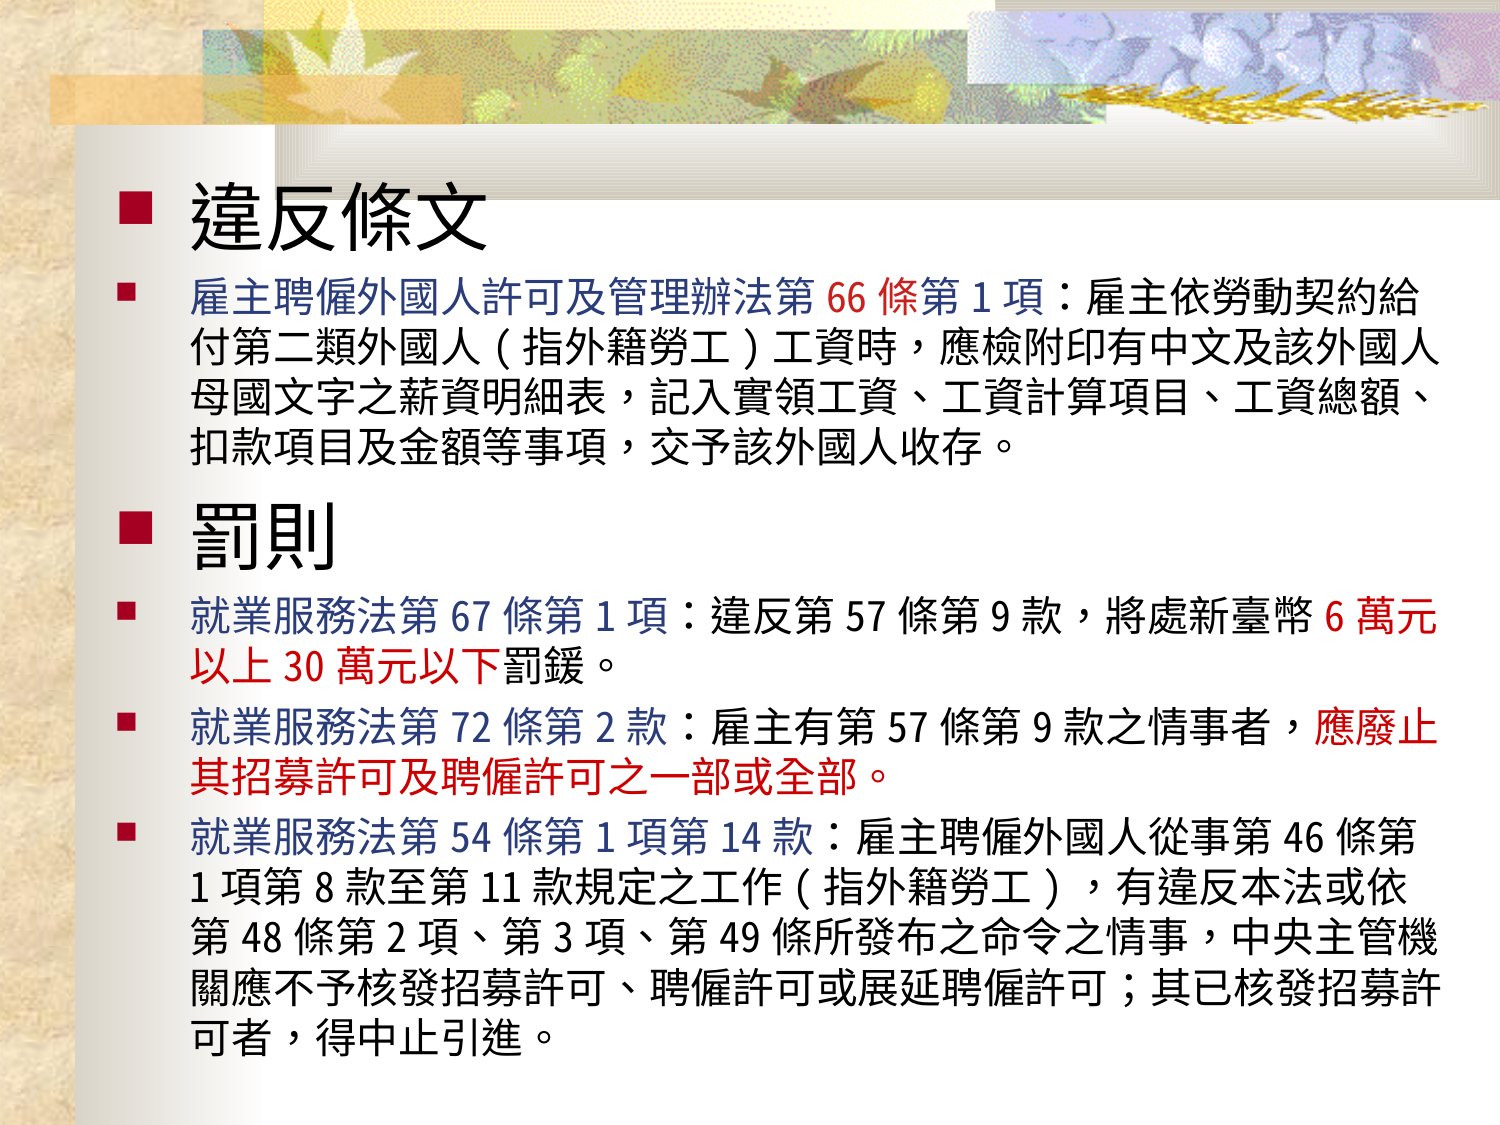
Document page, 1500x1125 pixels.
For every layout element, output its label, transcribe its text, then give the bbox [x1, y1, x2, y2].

list 違反條文 雇主聘僱外國人許可及管理辦法第66條第1項：雇主依勞動契約給付第二類外國人(指外籍勞工)工資時，應檢附印有中文及該外國人母國文字之薪資明細表，記入實領工資、工資計算項目、工資總額、扣款項目及金額等事項，交予該外國人收存。 罰則 就業服務法第67條第1項：違反第57條第9款，將處新臺幣6萬元以上30萬元以下罰鍰。 就業服務法第72條第2款：雇主有第57條第9款之情事者，應廢止其招募許可及聘僱許可之一部或全部。 就業服務法第54條第1項第14款：雇主聘僱外國人從事第46條第1項第8款至第11款規定之工作(指外籍勞工)，有違反本法或依第48條第2項、第3項、第49條所發布之命令之情事，中央主管機關應不予核發招募許可、聘僱許可或展延聘僱許可；其已核發招募許可者，得中止引進。 [99, 162, 1463, 1075]
picture [0, 0, 1500, 1125]
